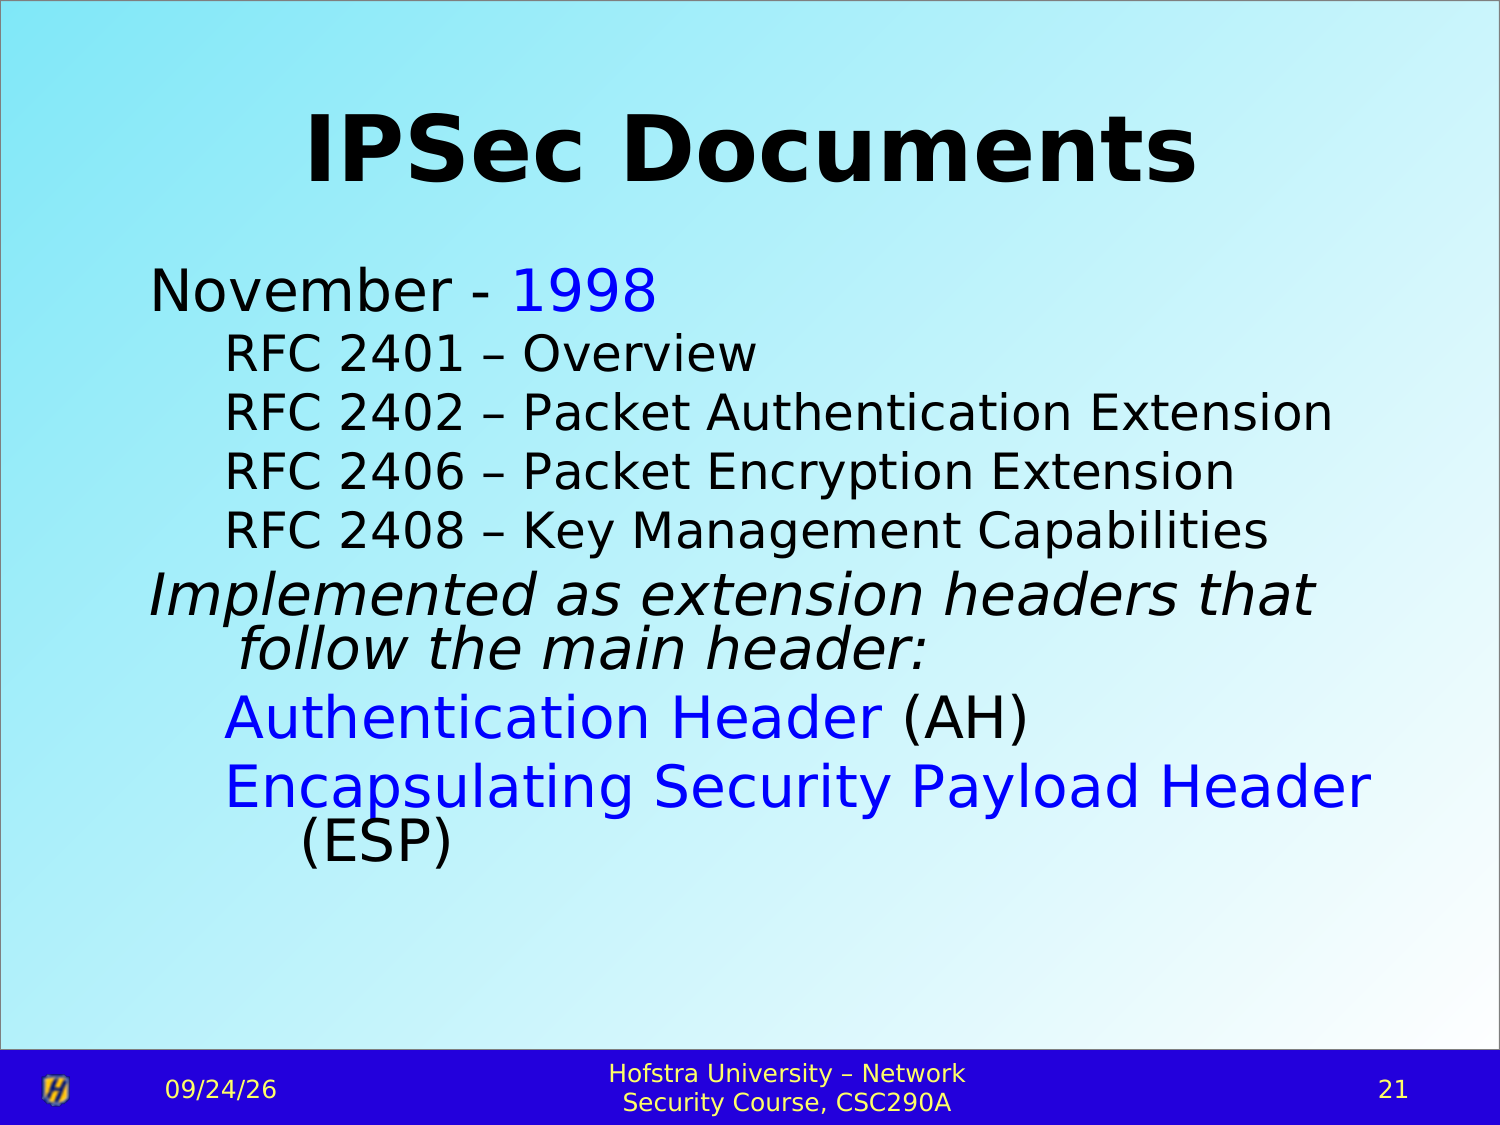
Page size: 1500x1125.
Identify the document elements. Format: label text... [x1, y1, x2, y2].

picture [37, 1072, 76, 1110]
list November - 1998 RFC 2401 – Overview RFC 2402 – Packet Authentication Extension RFC 2406 – Packet Encryption Extension RFC 2408 – Key Management Capabilities Implemented as extension headers that follow the main header: Authentication Header (AH) Encapsulating Security Payload Header (ESP) [134, 260, 1410, 941]
title IPSec Documents [112, 85, 1391, 212]
